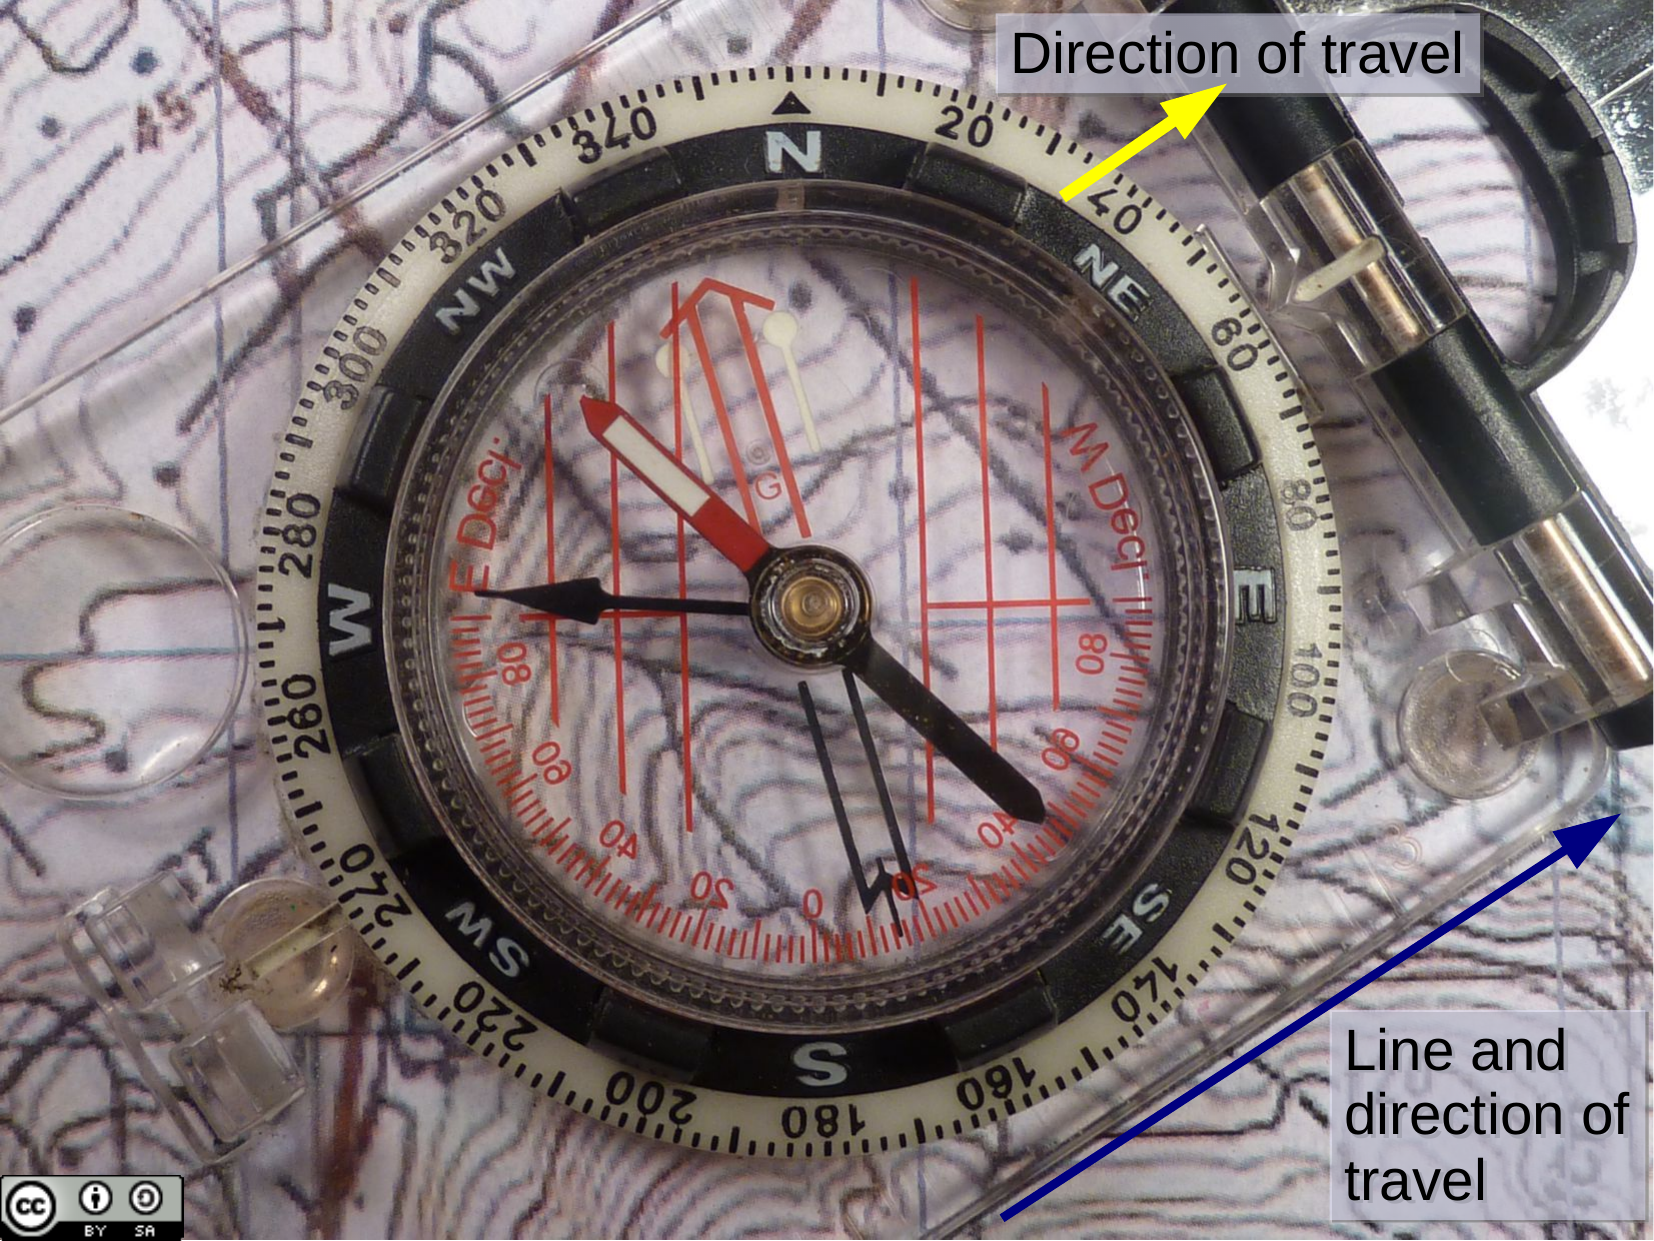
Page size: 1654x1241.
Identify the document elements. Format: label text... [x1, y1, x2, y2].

text_box Line and direction of travel [1329, 1009, 1646, 1220]
text_box Direction of travel [995, 13, 1481, 94]
picture [0, 0, 1654, 1241]
